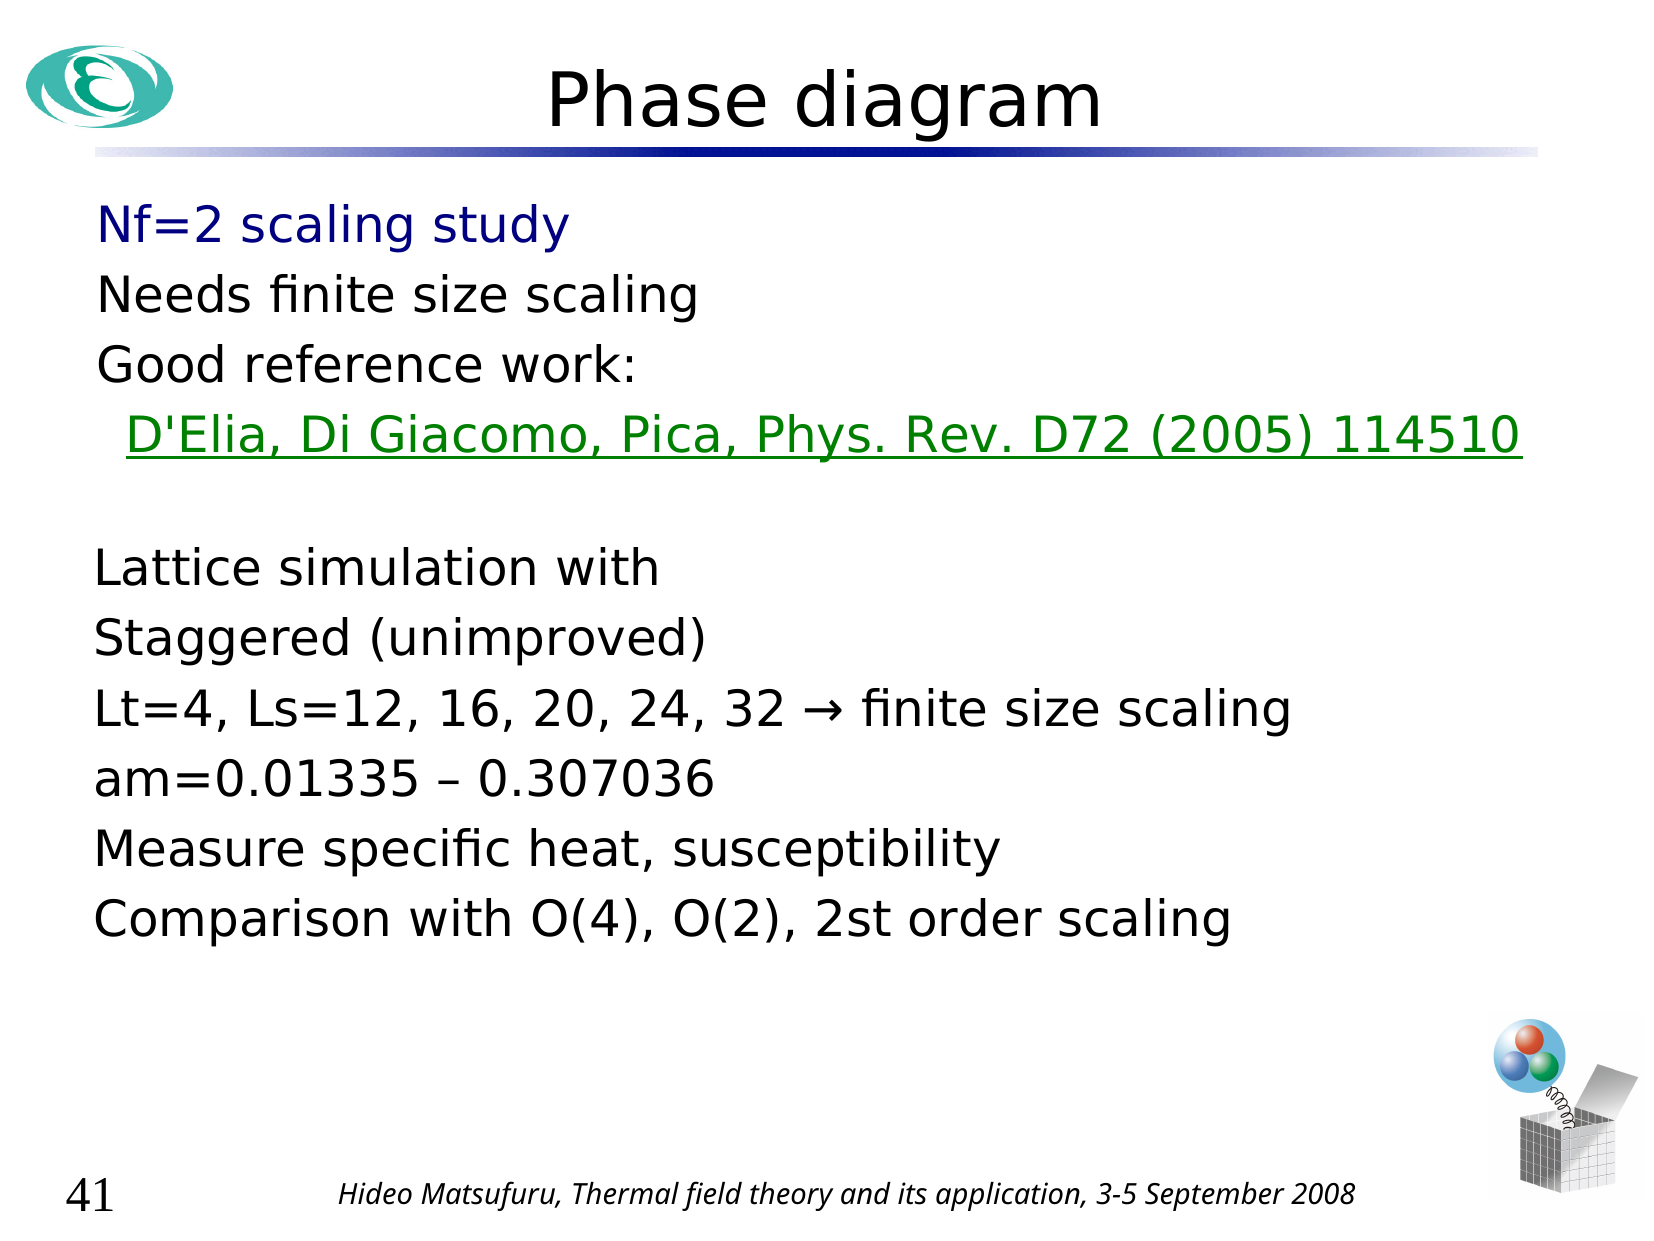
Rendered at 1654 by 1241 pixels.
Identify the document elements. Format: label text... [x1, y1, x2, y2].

list Nf=2 scaling study Needs finite size scaling Good reference work: D'Elia, Di Giacomo, Pica, Phys. Rev. D72 (2005) 114510 [78, 196, 1587, 1066]
list Lattice simulation with Staggered (unimproved) Lt=4, Ls=12, 16, 20, 24, 32 → finite size scaling am=0.01335 – 0.307036 Measure specific heat, susceptibility Comparison with O(4), O(2), 2st order scaling [75, 539, 1534, 948]
picture [20, 37, 179, 136]
picture [1488, 1012, 1644, 1200]
title Phase diagram [201, 47, 1450, 154]
picture [95, 147, 1538, 157]
